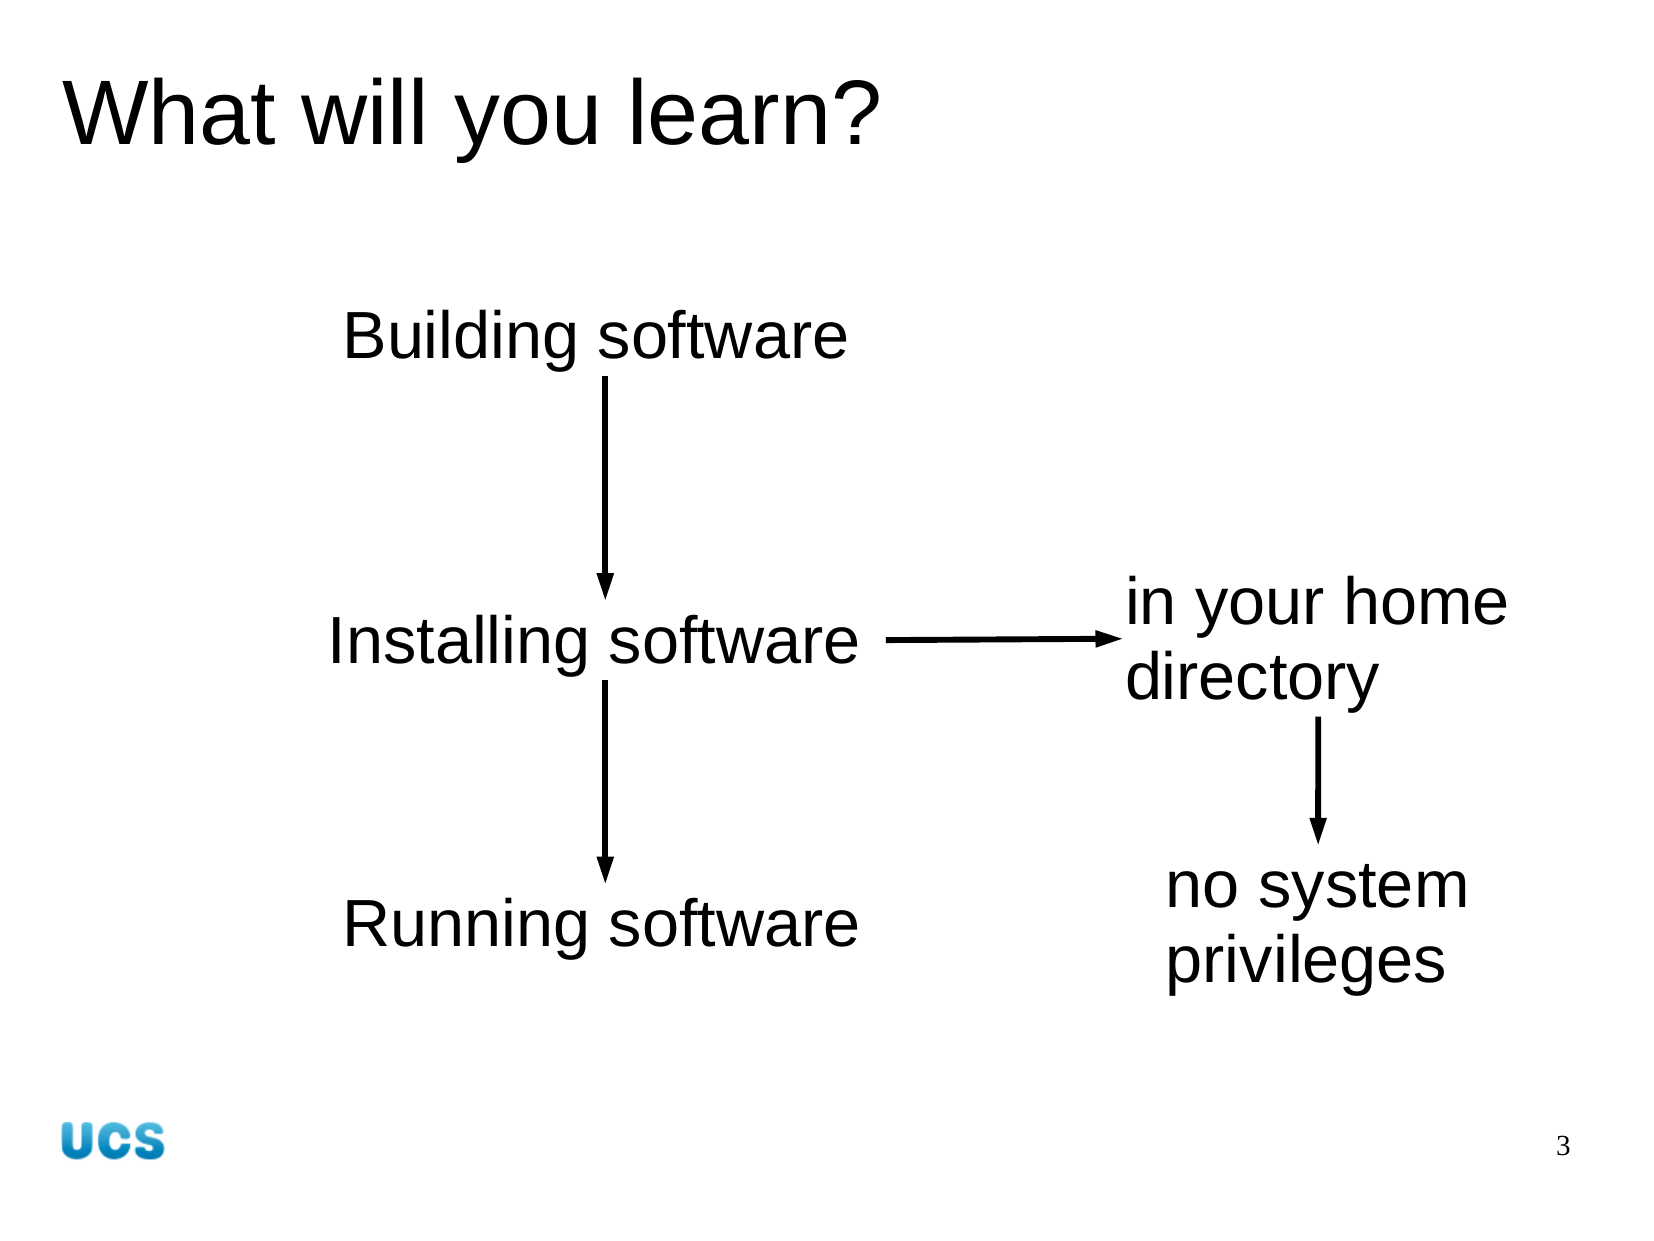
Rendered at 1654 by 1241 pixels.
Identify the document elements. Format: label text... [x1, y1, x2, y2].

text_box Installing software [324, 599, 886, 681]
text_box in your home directory [1122, 561, 1515, 717]
text_box What will you learn? [59, 59, 887, 168]
text_box Running software [339, 883, 872, 964]
text_box no system privileges [1162, 844, 1474, 1000]
picture [61, 1121, 165, 1161]
text_box Building software [339, 295, 872, 377]
